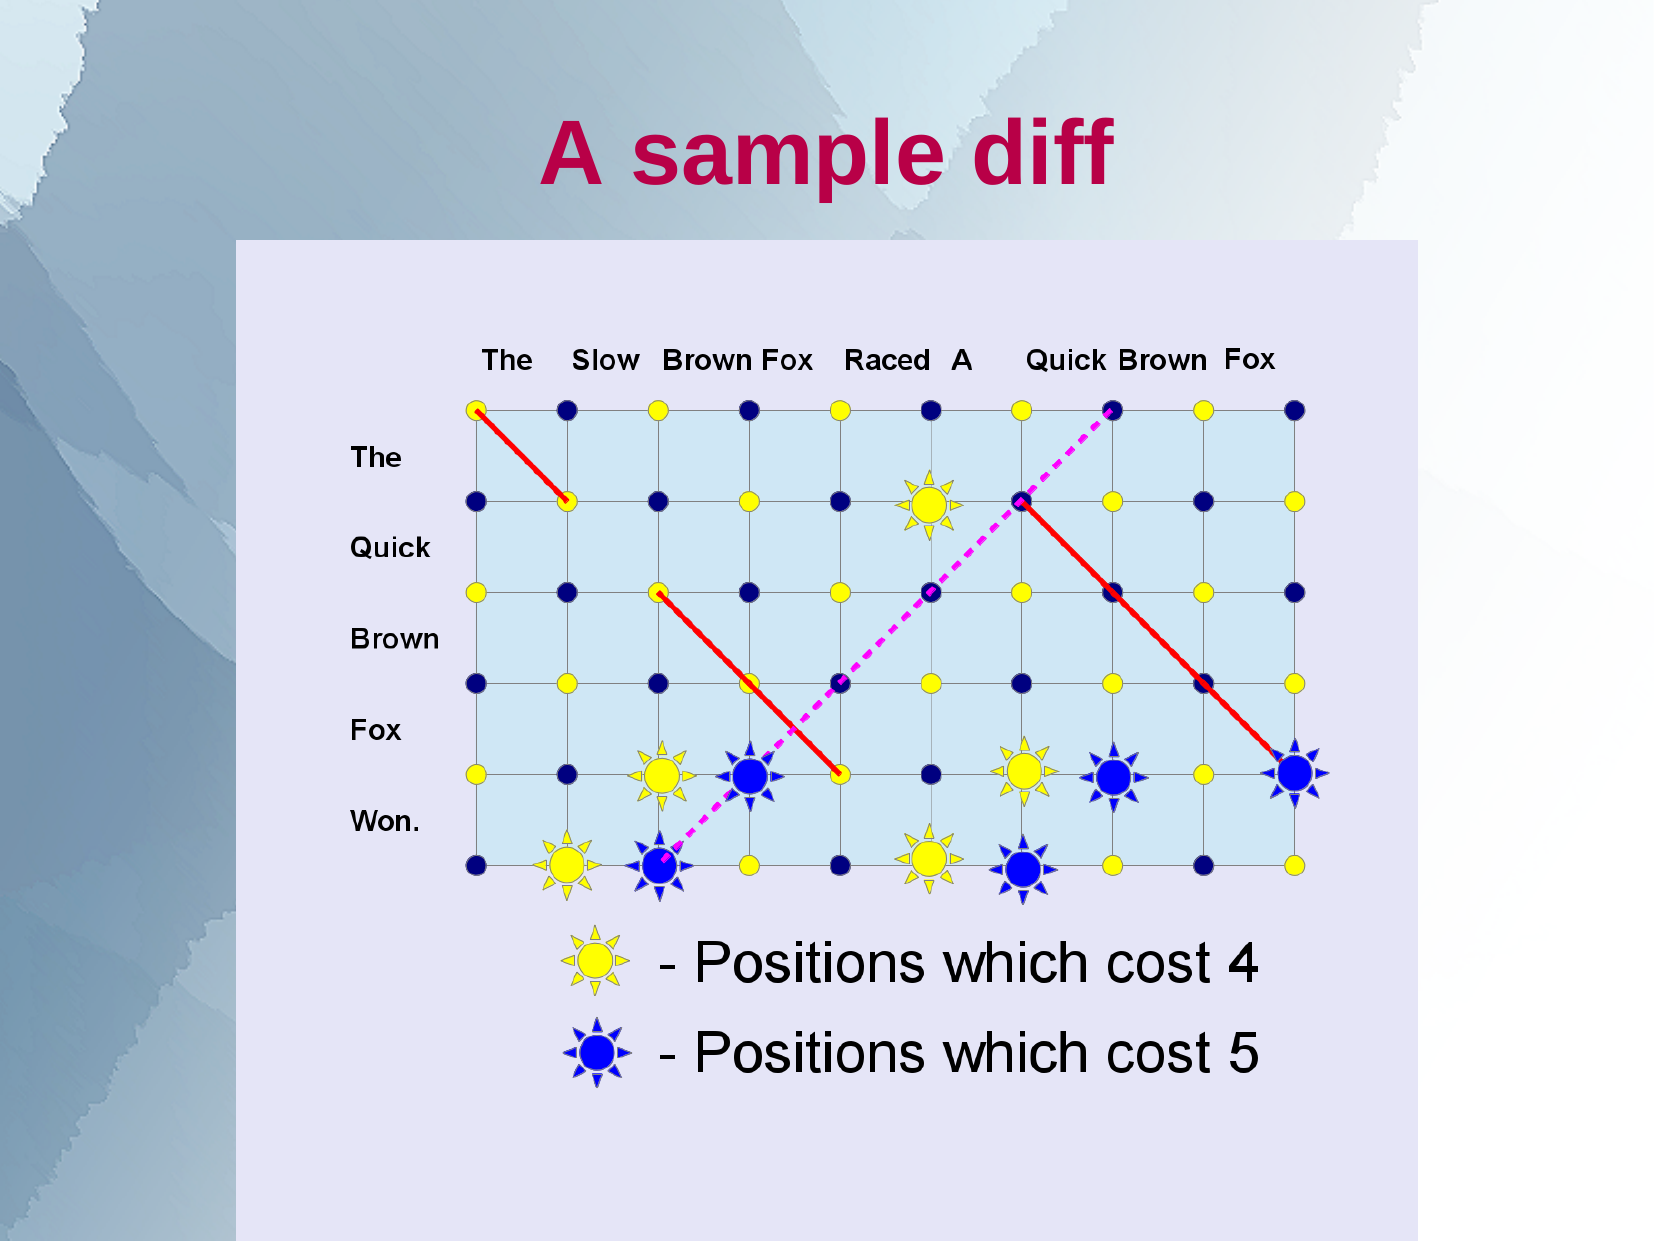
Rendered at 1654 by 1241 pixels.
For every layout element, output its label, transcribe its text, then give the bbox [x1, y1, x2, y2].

title A sample diff [82, 49, 1571, 257]
picture [0, 0, 1654, 1241]
